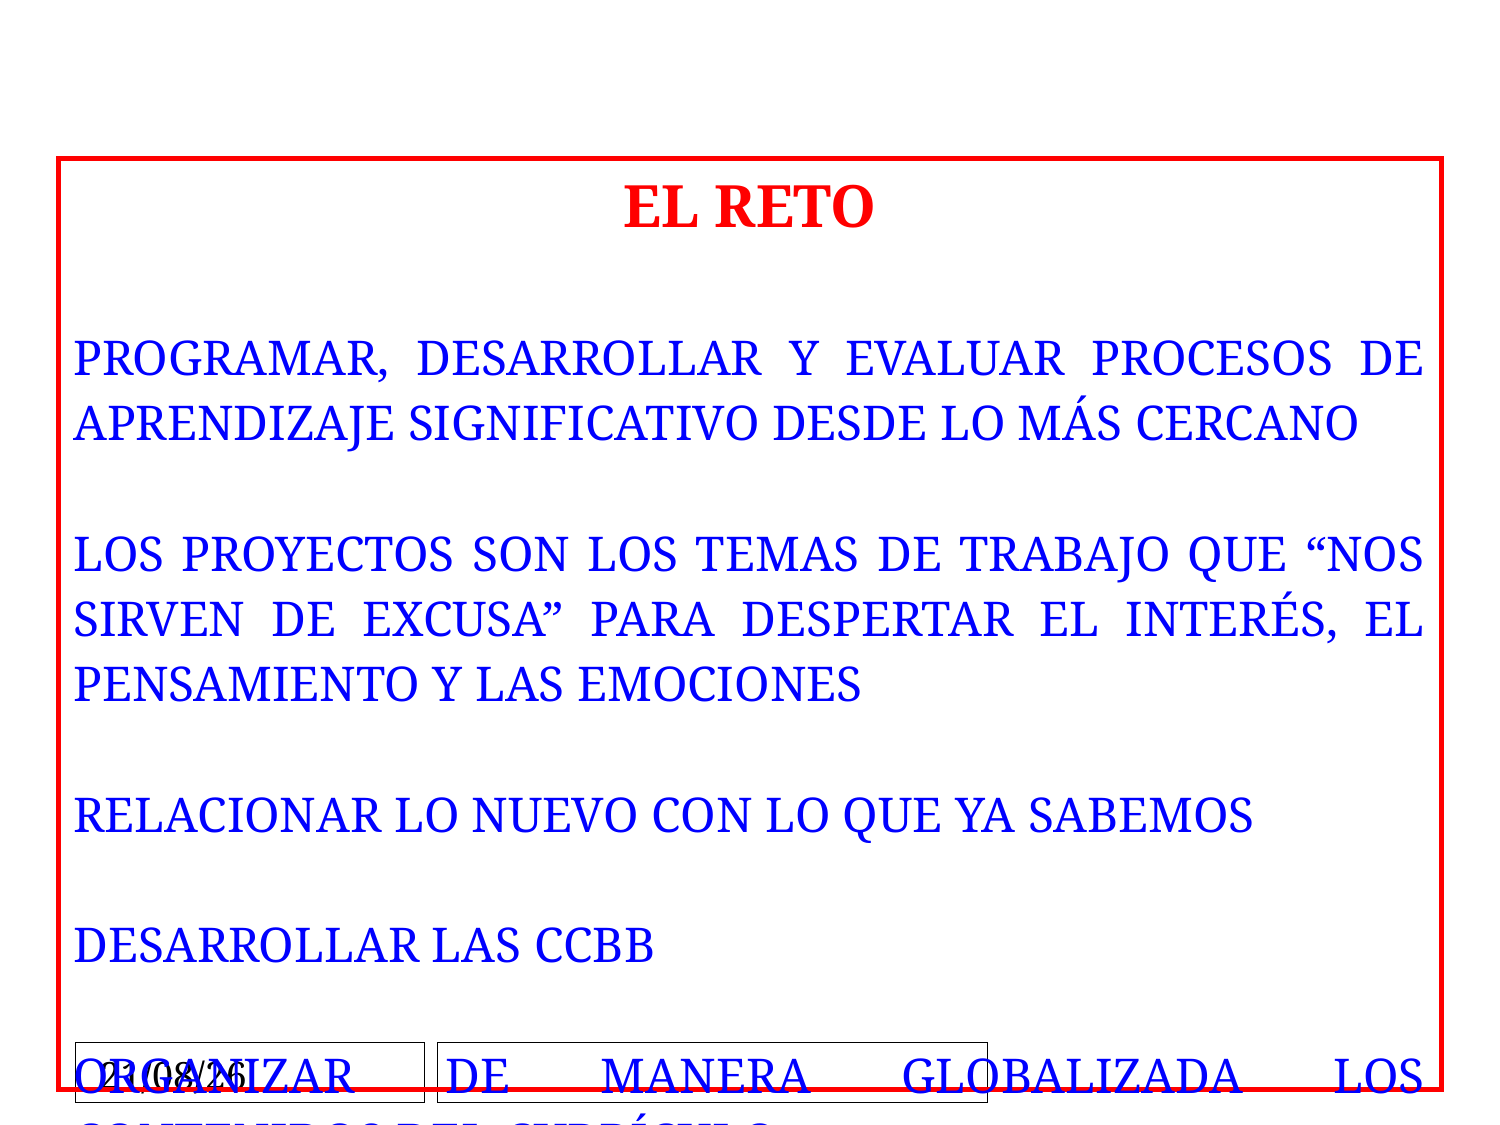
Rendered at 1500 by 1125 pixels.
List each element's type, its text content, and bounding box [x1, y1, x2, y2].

text_box EL RETO PROGRAMAR, DESARROLLAR Y EVALUAR PROCESOS DE APRENDIZAJE SIGNIFICATIVO DESDE LO MÁS CERCANO LOS PROYECTOS SON LOS TEMAS DE TRABAJO QUE “NOS SIRVEN DE EXCUSA” PARA DESPERTAR EL INTERÉS, EL PENSAMIENTO Y LAS EMOCIONES RELACIONAR LO NUEVO CON LO QUE YA SABEMOS DESARROLLAR LAS CCBB ORGANIZAR DE MANERA GLOBALIZADA LOS CONTENIDOS DEL CURRÍCULO [58, 158, 1442, 1090]
